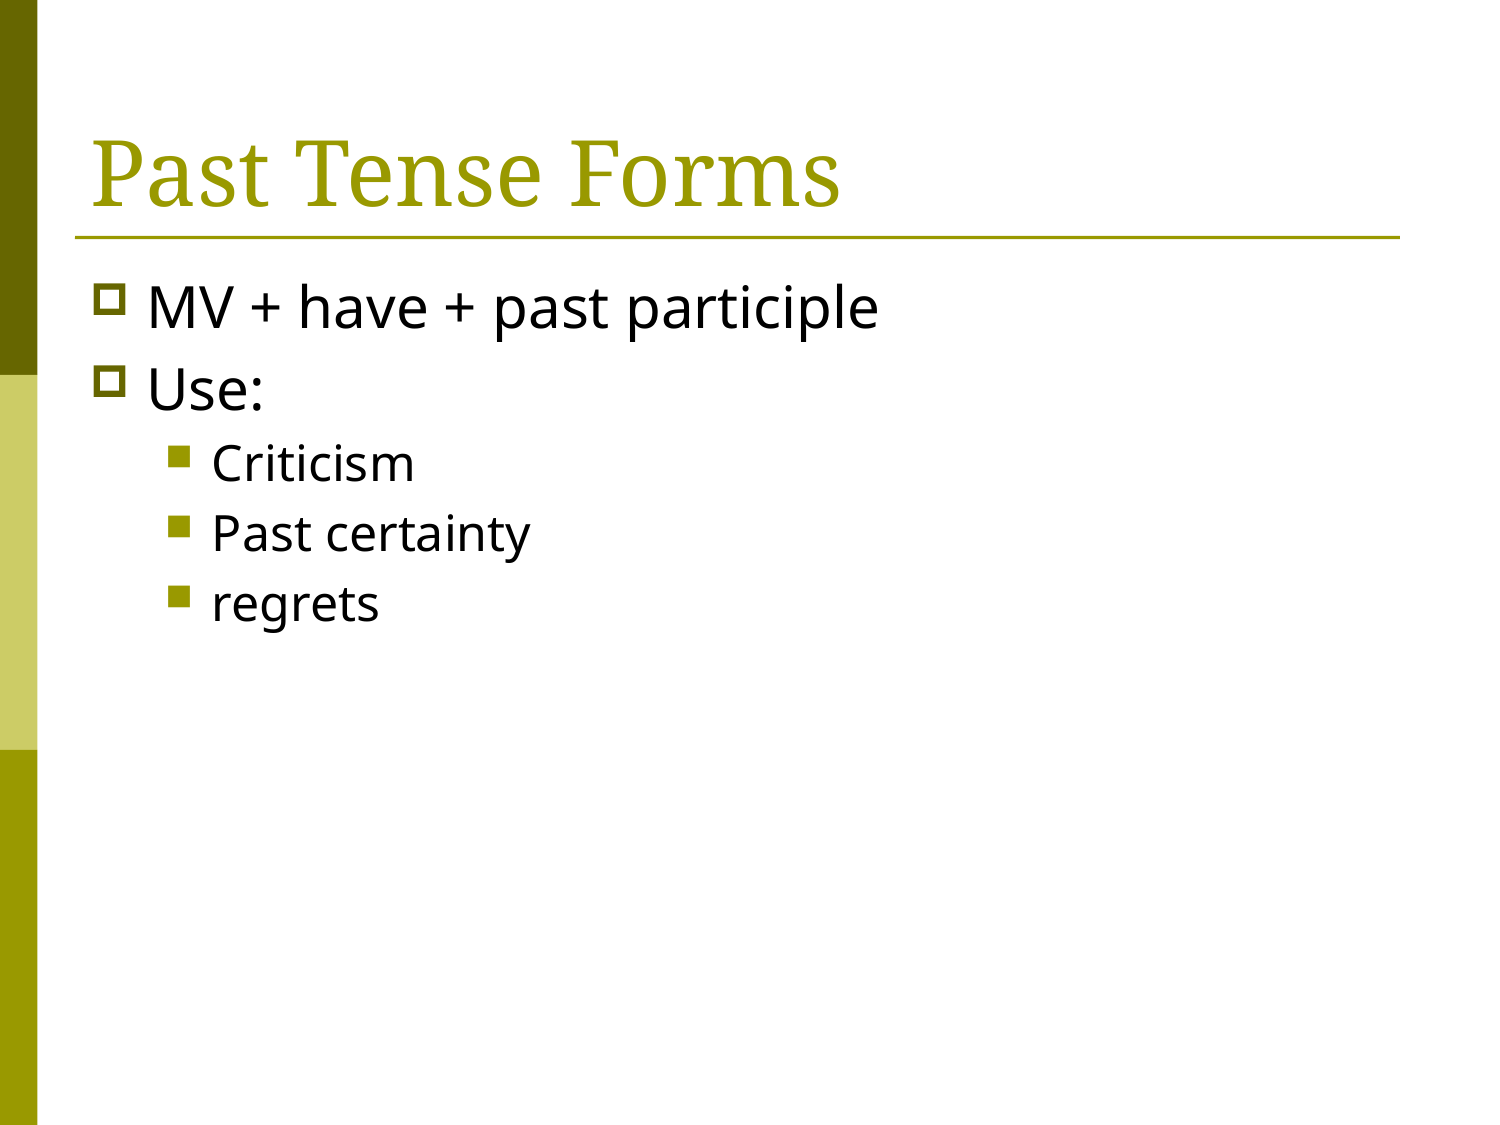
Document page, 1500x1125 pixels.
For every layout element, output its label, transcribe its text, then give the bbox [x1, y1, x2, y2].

title Past Tense Forms [75, 45, 1425, 233]
list MV + have + past participle Use: Criticism Past certainty regrets [75, 262, 1425, 1006]
